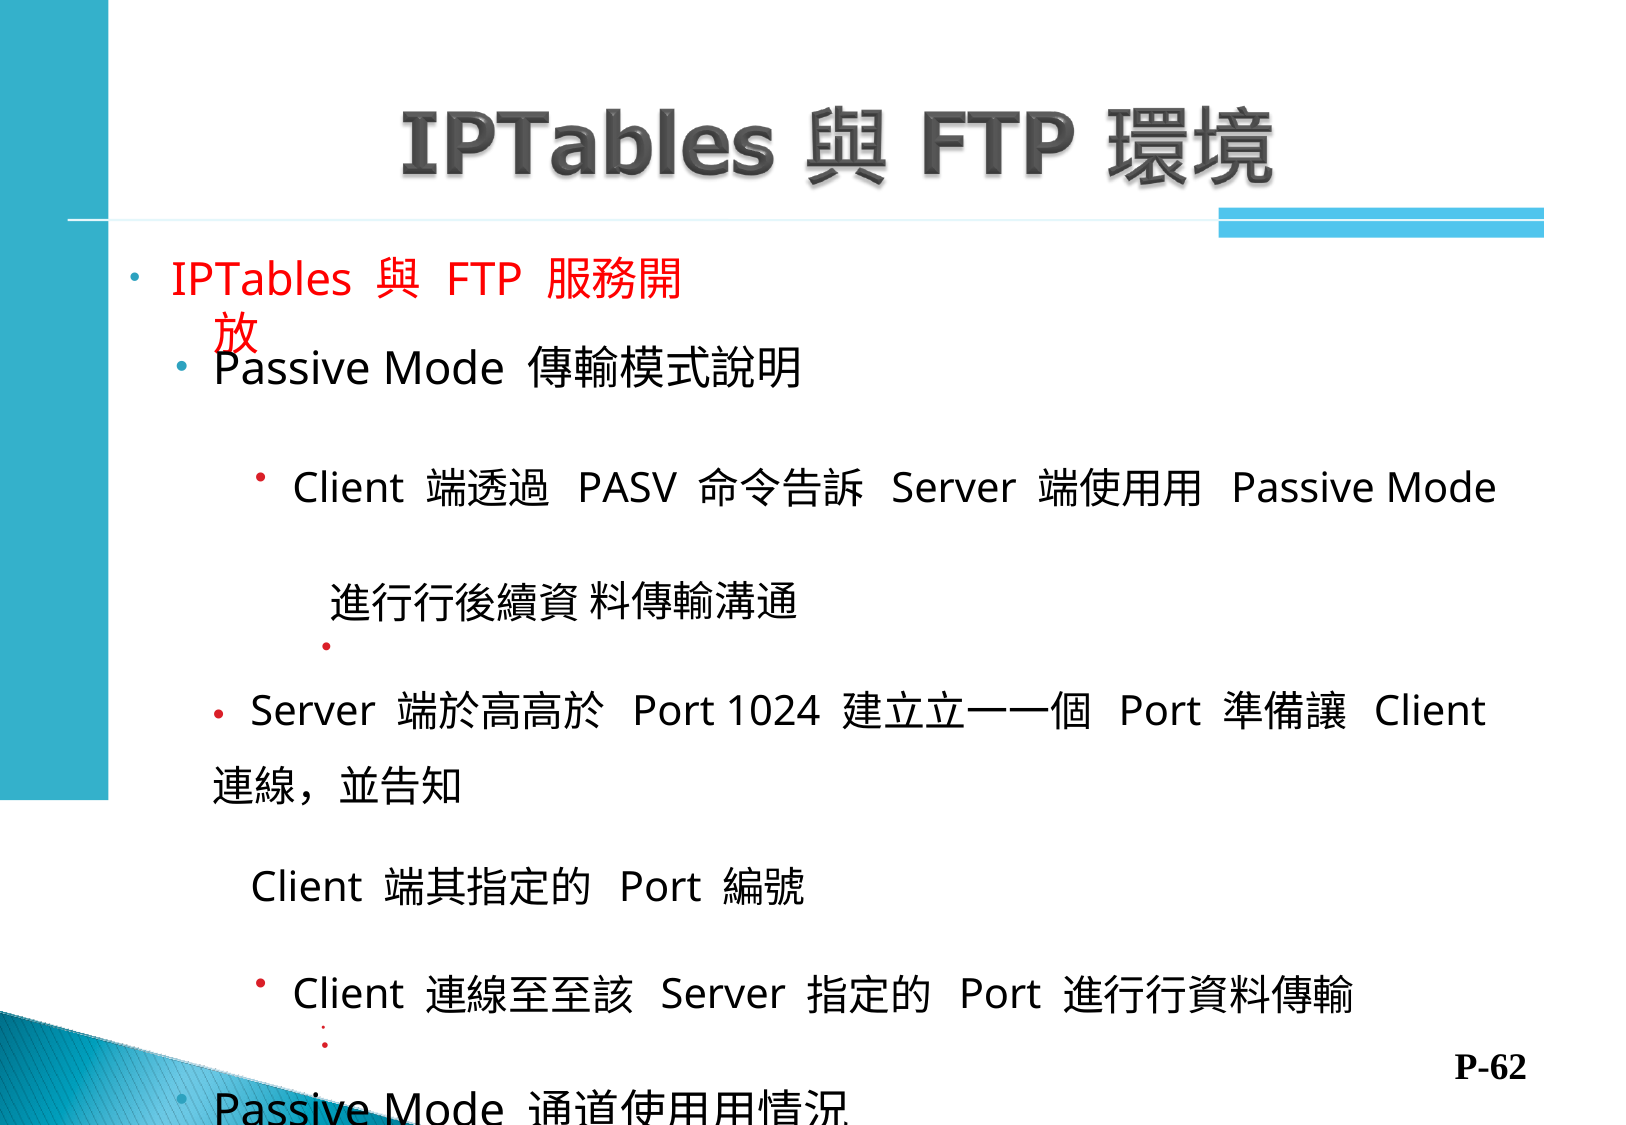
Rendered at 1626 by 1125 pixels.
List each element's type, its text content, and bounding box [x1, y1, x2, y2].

text_box Passive Mode 傳輸模式說明 Client 端透過 PASV 命令告訴 Server 端使⽤用 Passive Mode 進⾏行後續資 料傳輸溝通 • Server 端於⾼高於 Port 1024 建⽴立⼀一個 Port 準備讓 Client 連線，並告知 Client 端其指定的 Port 編號 Client 連線⾄至該 Server 指定的 Port 進⾏行資料傳輸 Passive Mode 通道使⽤用情況 Command：(client > port 1024)  server port 21 Data：(client > port 1024)  (server > port 1024 ) [171, 338, 1531, 1046]
text_box P-47 [1452, 1042, 1532, 1090]
text_box IPTables 與 FTP 服務開放 [125, 250, 689, 306]
text_box [387, 81, 1285, 203]
